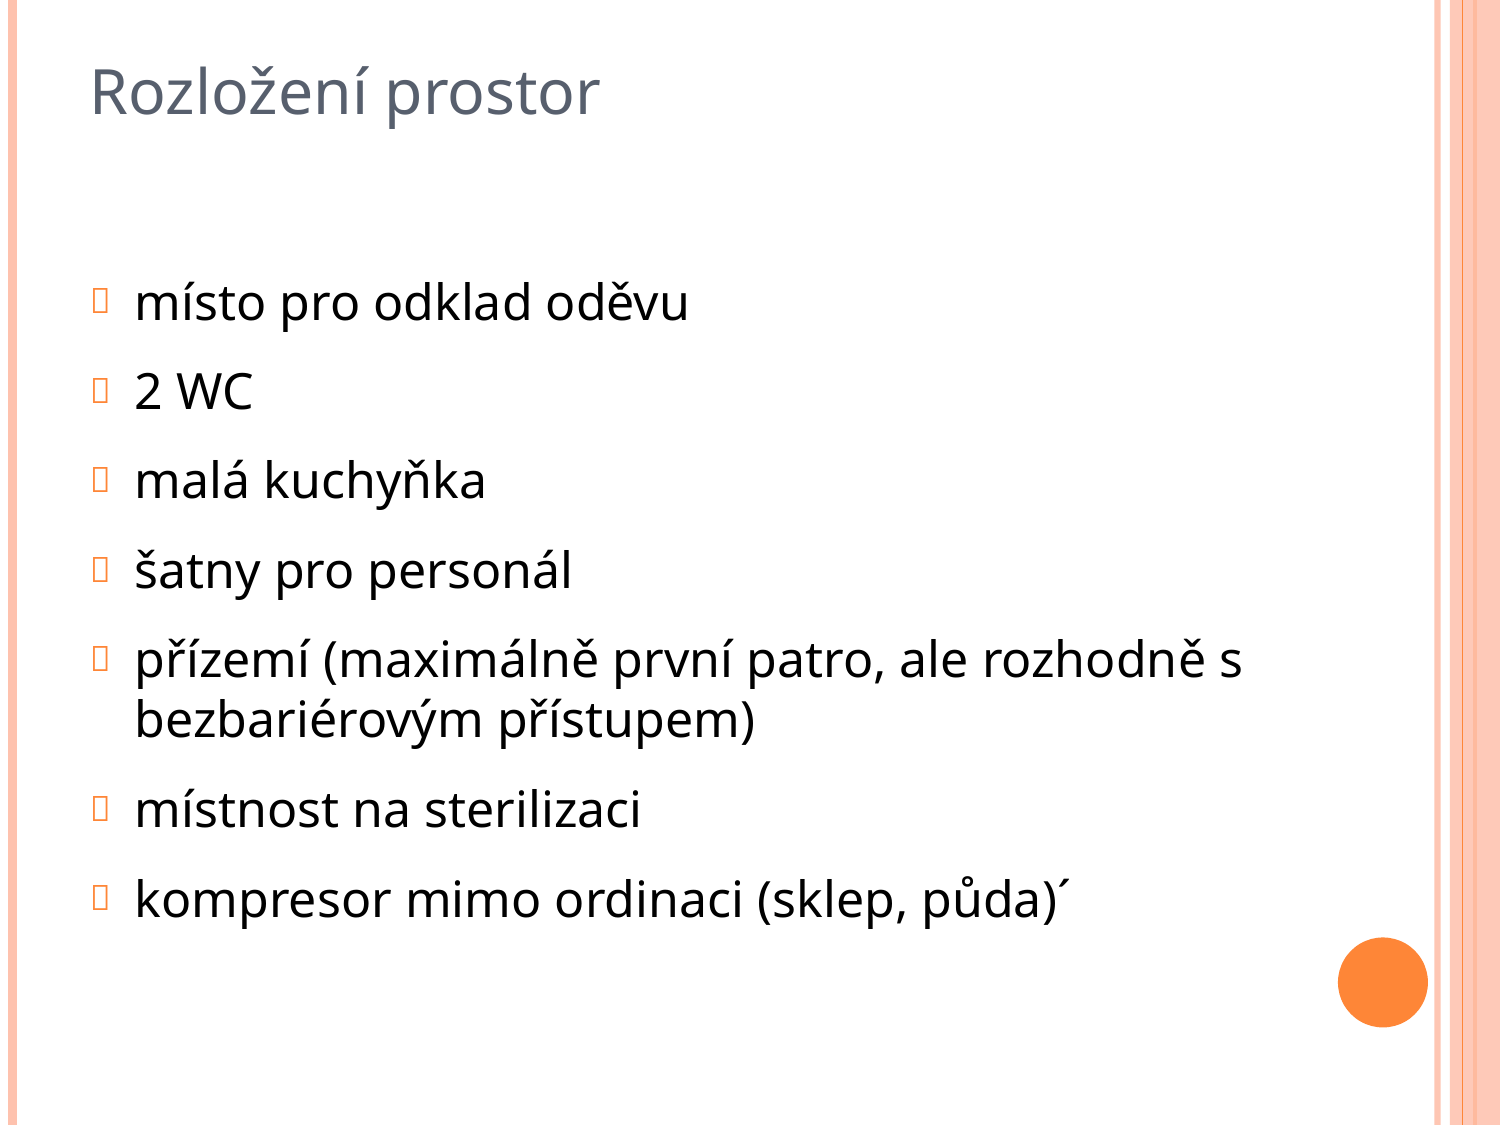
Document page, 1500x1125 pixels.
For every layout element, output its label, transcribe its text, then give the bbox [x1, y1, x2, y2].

list místo pro odklad oděvu 2 WC malá kuchyňka šatny pro personál přízemí (maximálně první patro, ale rozhodně s bezbariérovým přístupem) místnost na sterilizaci kompresor mimo ordinaci (sklep, půda)´ [75, 262, 1300, 1062]
title Rozložení prostor [75, 45, 1300, 233]
